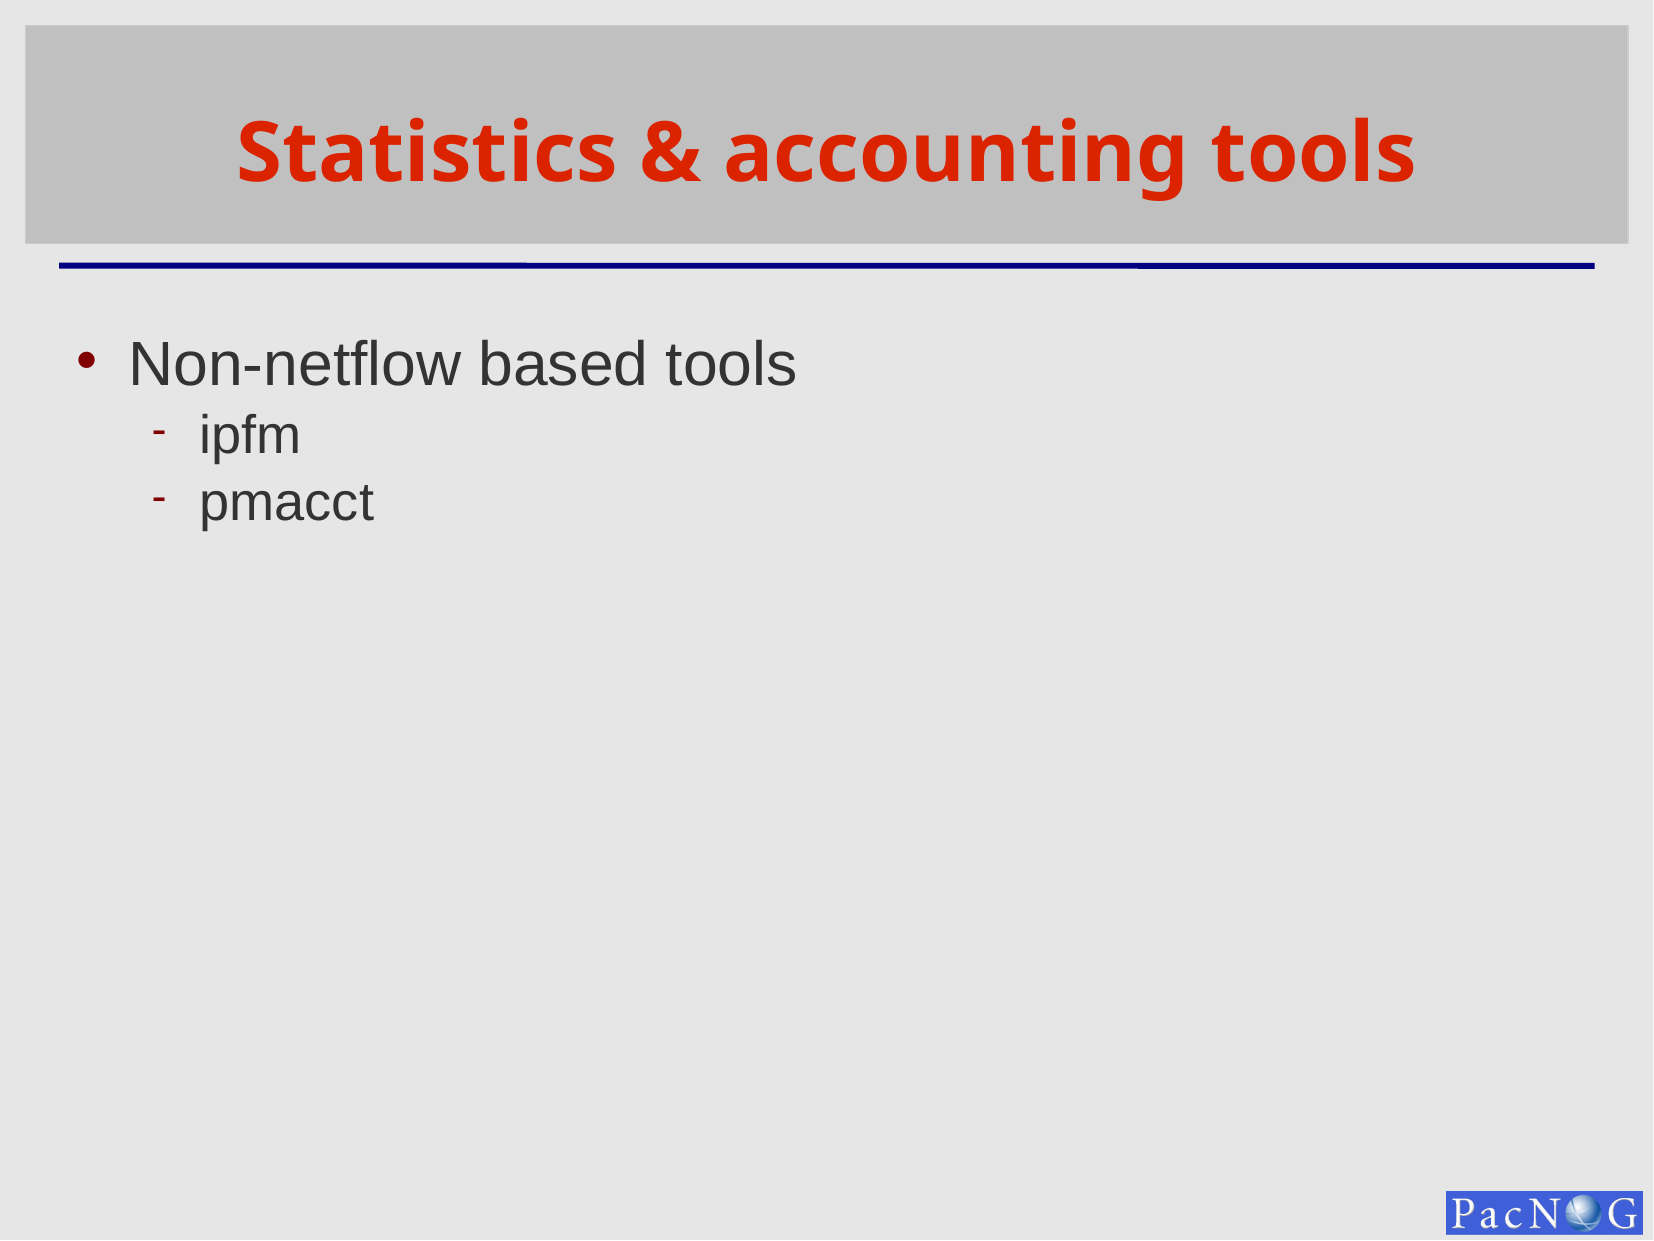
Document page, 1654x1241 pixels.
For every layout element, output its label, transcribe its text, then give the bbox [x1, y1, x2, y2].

title Statistics & accounting tools [121, 46, 1534, 254]
list Non-netflow based tools ipfm pmacct [59, 322, 1595, 1132]
picture [1446, 1191, 1643, 1235]
